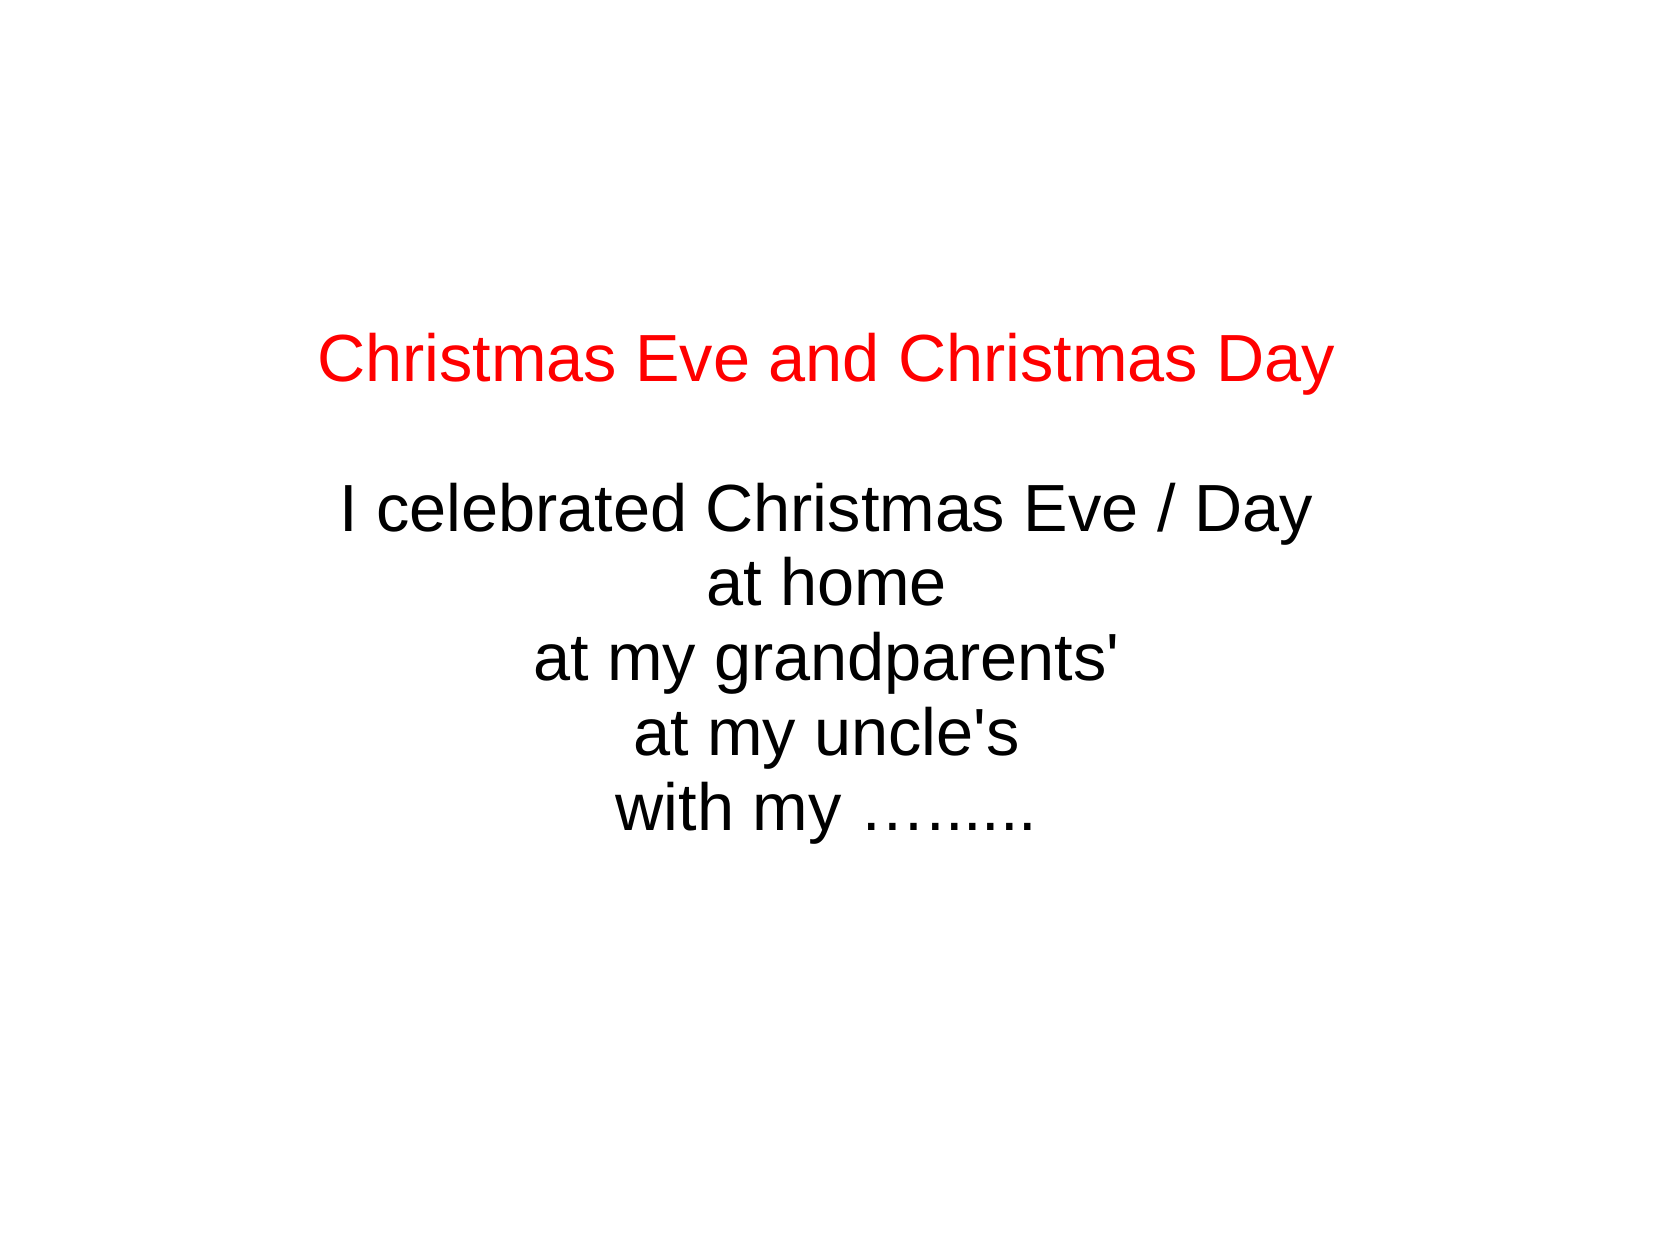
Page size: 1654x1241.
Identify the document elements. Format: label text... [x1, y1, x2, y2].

text_box Christmas Eve and Christmas Day I celebrated Christmas Eve / Day at home at my grandparents' at my uncle's with my …...... [0, 0, 1654, 1241]
